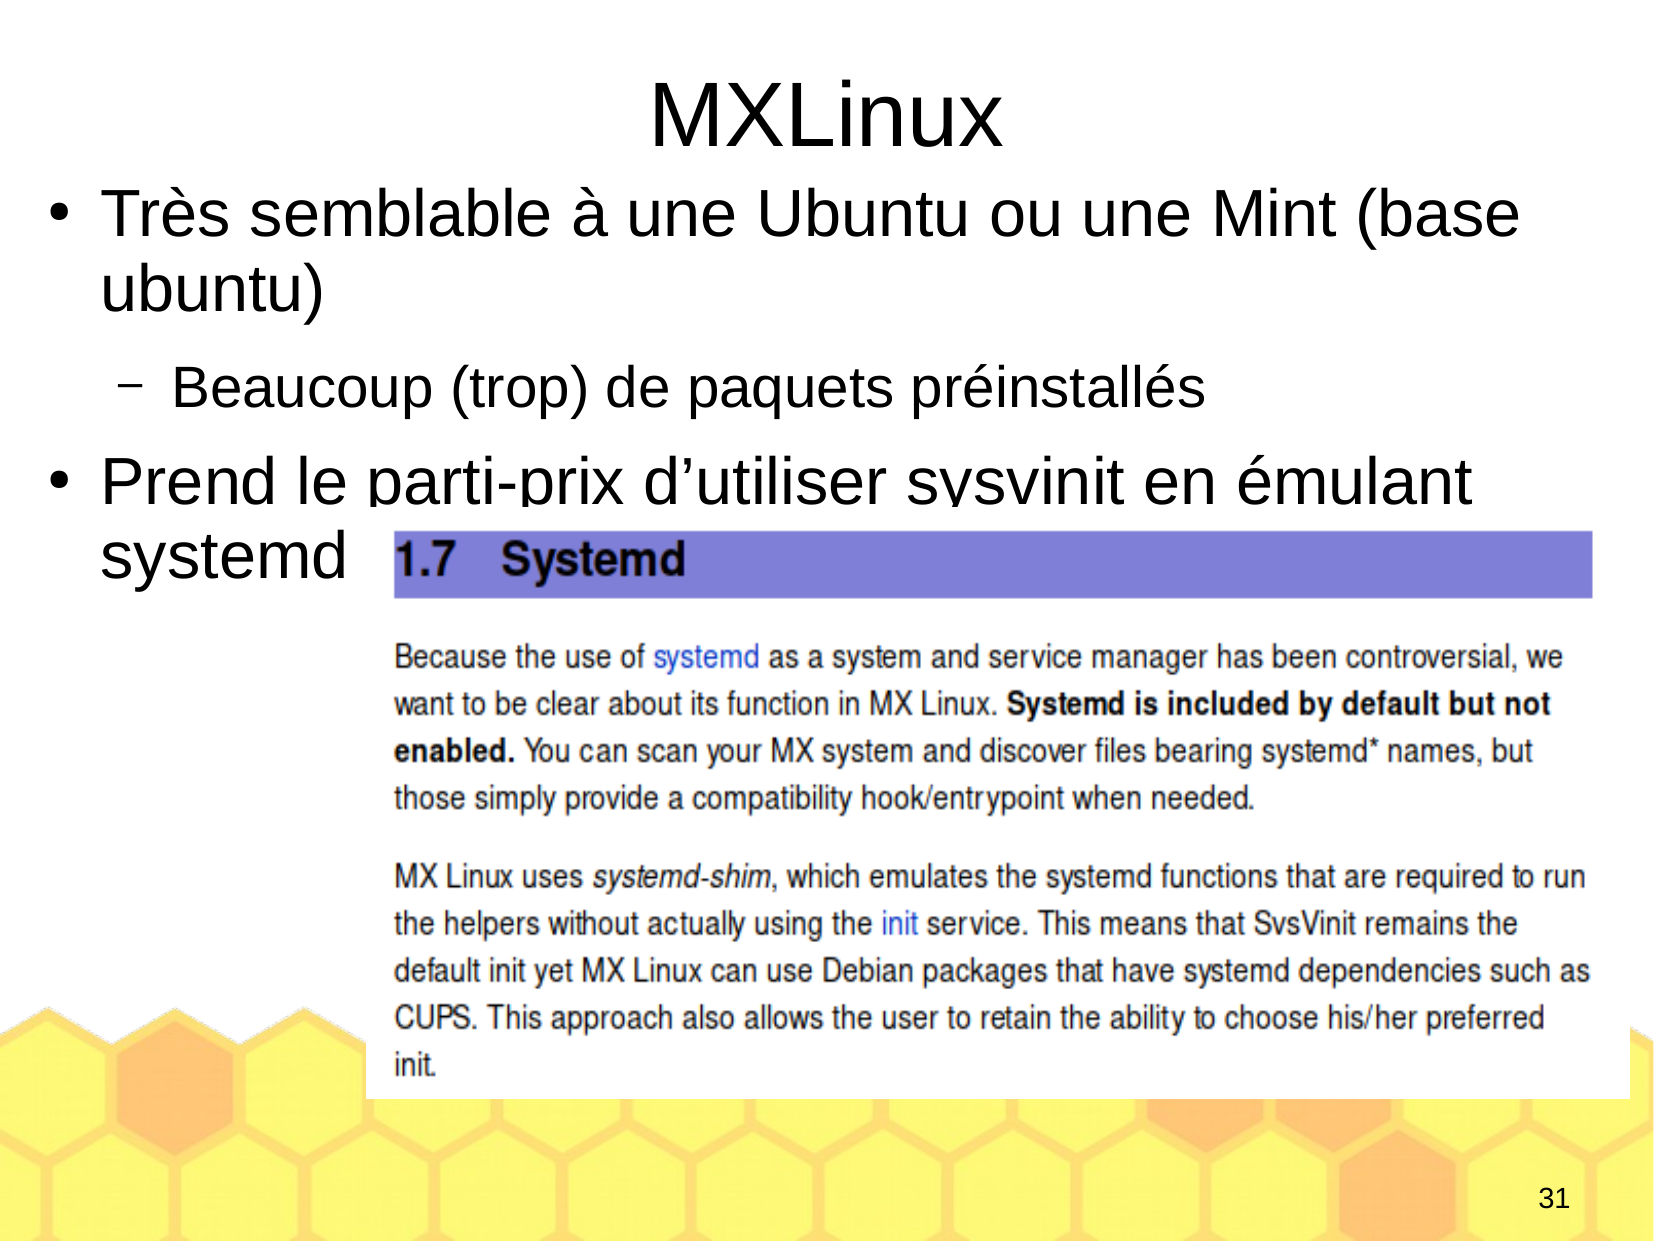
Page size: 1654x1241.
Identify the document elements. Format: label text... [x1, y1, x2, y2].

list Très semblable à une Ubuntu ou une Mint (base ubuntu) Beaucoup (trop) de paquets préinstallés Prend le parti-prix d’utiliser sysvinit en émulant systemd [29, 176, 1583, 716]
title MXLinux [82, 36, 1571, 176]
picture [0, 507, 1654, 1241]
